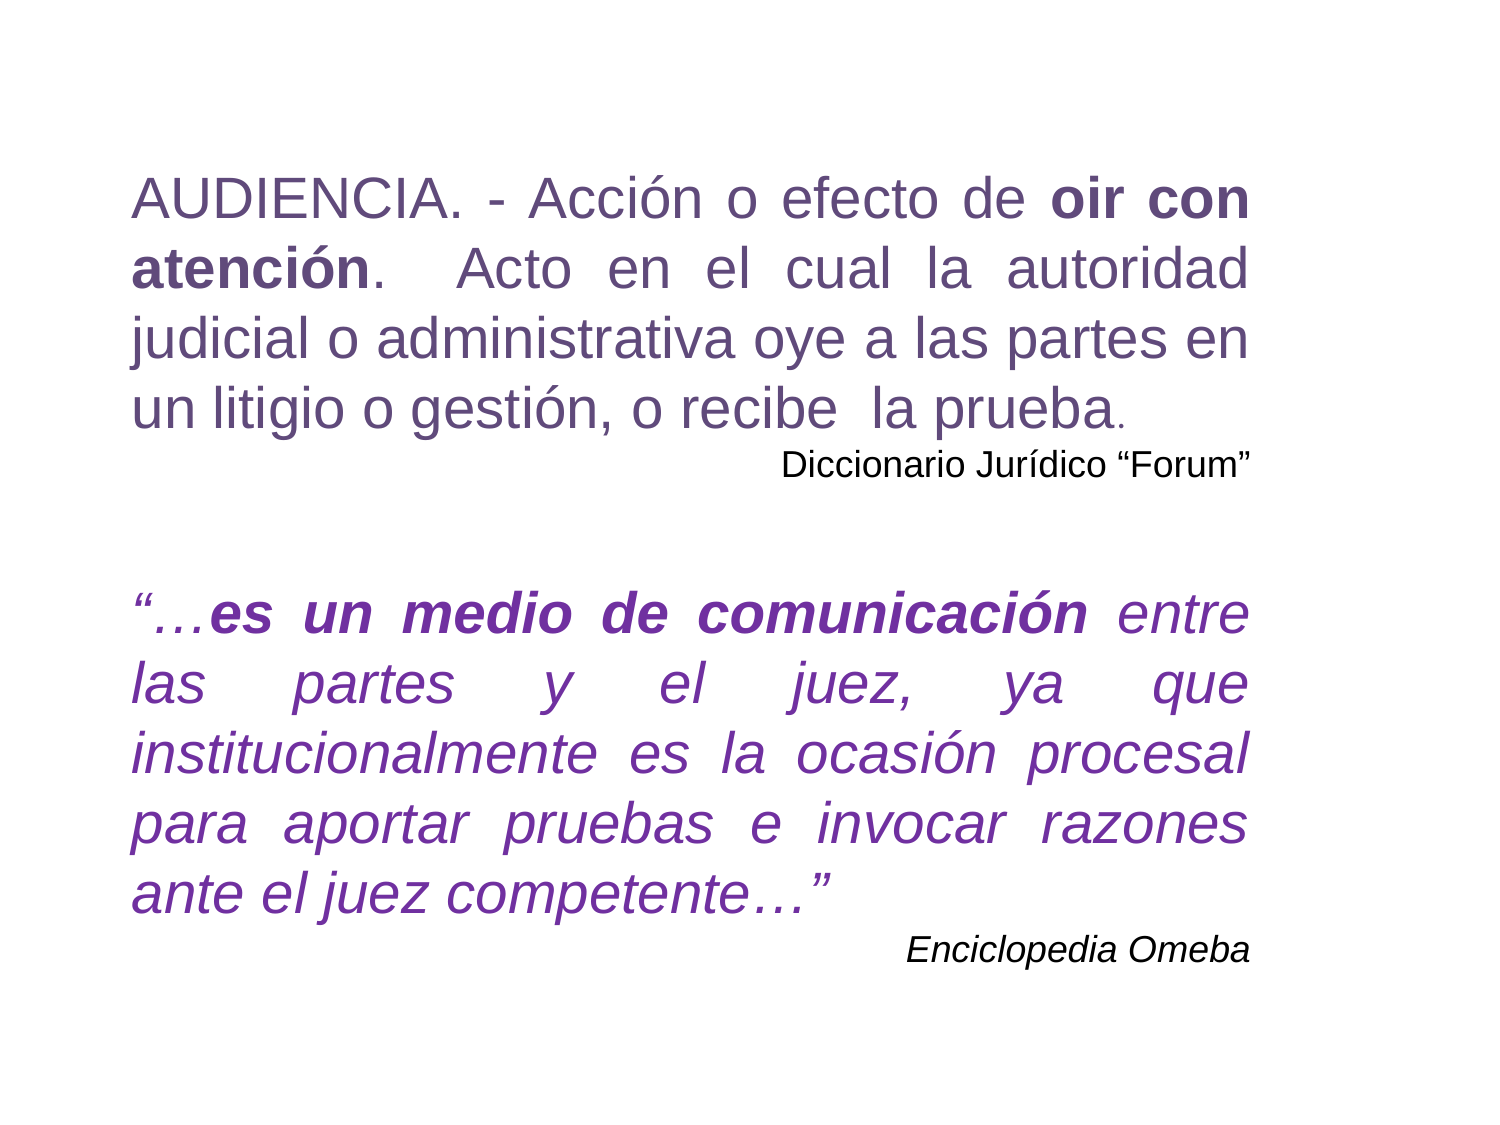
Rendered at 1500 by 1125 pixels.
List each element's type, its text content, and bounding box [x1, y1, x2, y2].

list [58, 93, 1426, 1005]
text_box AUDIENCIA. - Acción o efecto de oir con atención. Acto en el cual la autoridad judicial o administrativa oye a las partes en un litigio o gestión, o recibe la prueba. Diccionario Jurídico “Forum” “…es un medio de comunicación entre las partes y el juez, ya que institucionalmente es la ocasión procesal para aportar pruebas e invocar razones ante el juez competente…” Enciclopedia Omeba [117, 152, 1266, 1125]
